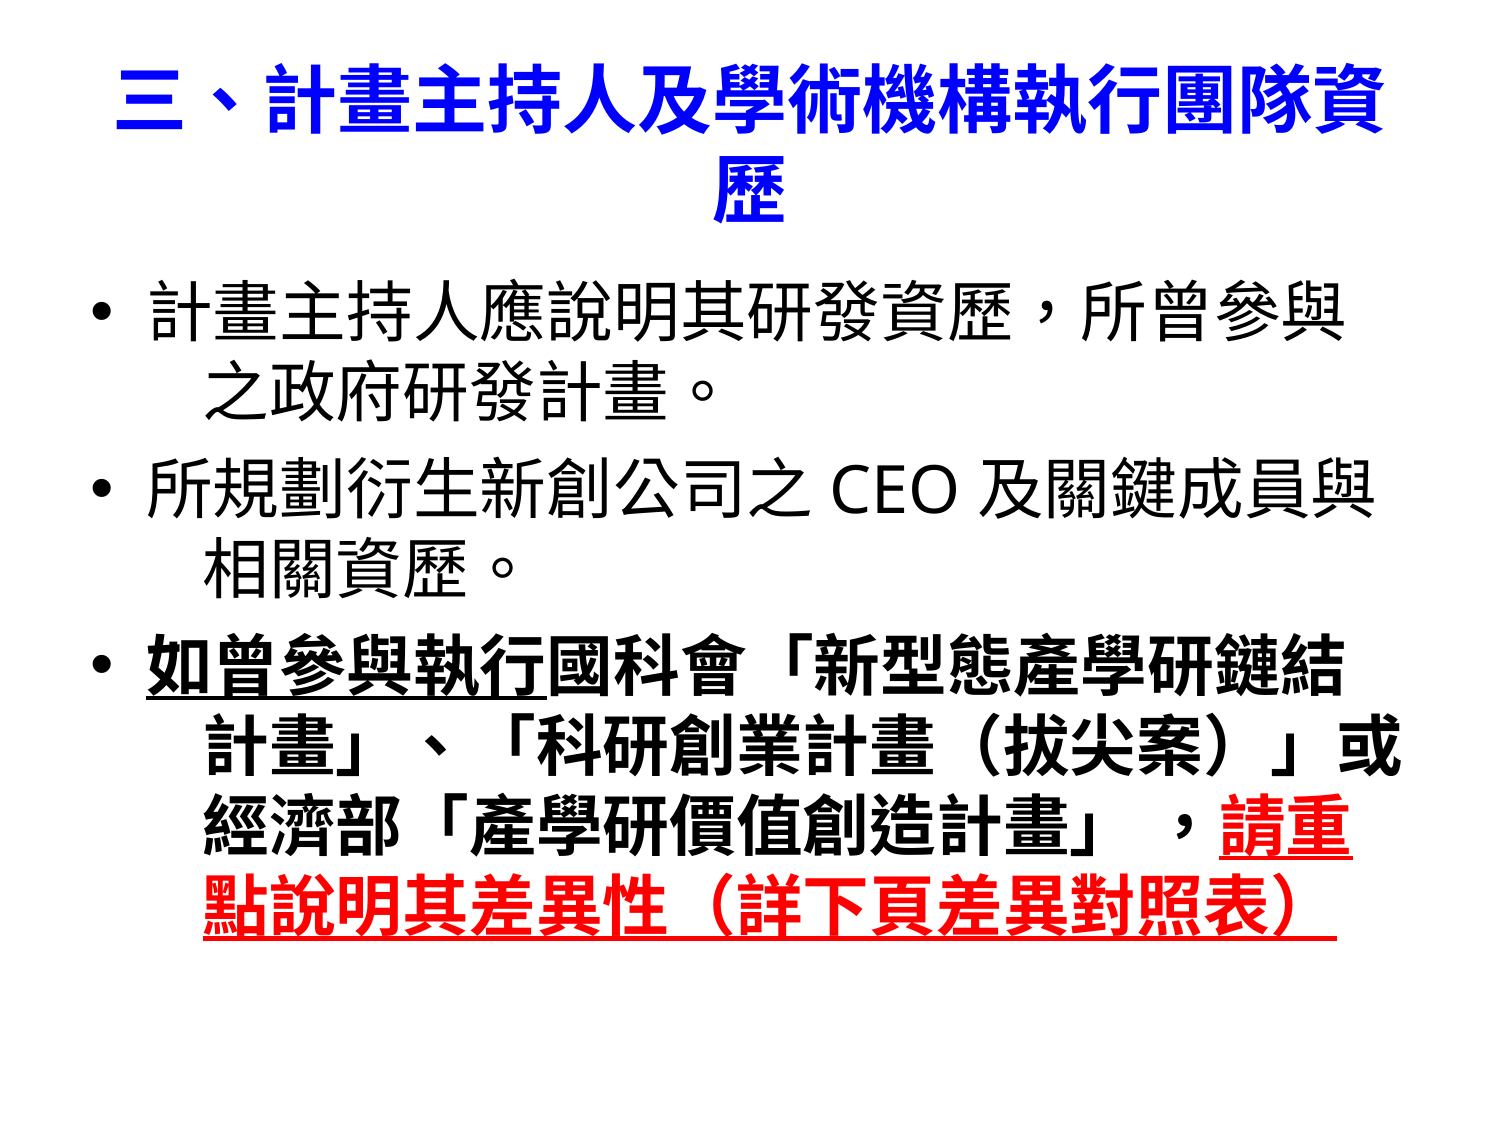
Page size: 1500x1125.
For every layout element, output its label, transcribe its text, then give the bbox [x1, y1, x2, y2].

title 三、計畫主持人及學術機構執行團隊資歷 [53, 27, 1459, 173]
list 計畫主持人應說明其研發資歷，所曾參與之政府研發計畫。 所規劃衍生新創公司之CEO及關鍵成員與相關資歷。 如曾參與執行國科會「新型態產學研鏈結計畫」、「科研創業計畫（拔尖案）」或經濟部「產學研價值創造計畫」 ，請重點說明其差異性（詳下頁差異對照表） [80, 196, 1431, 963]
